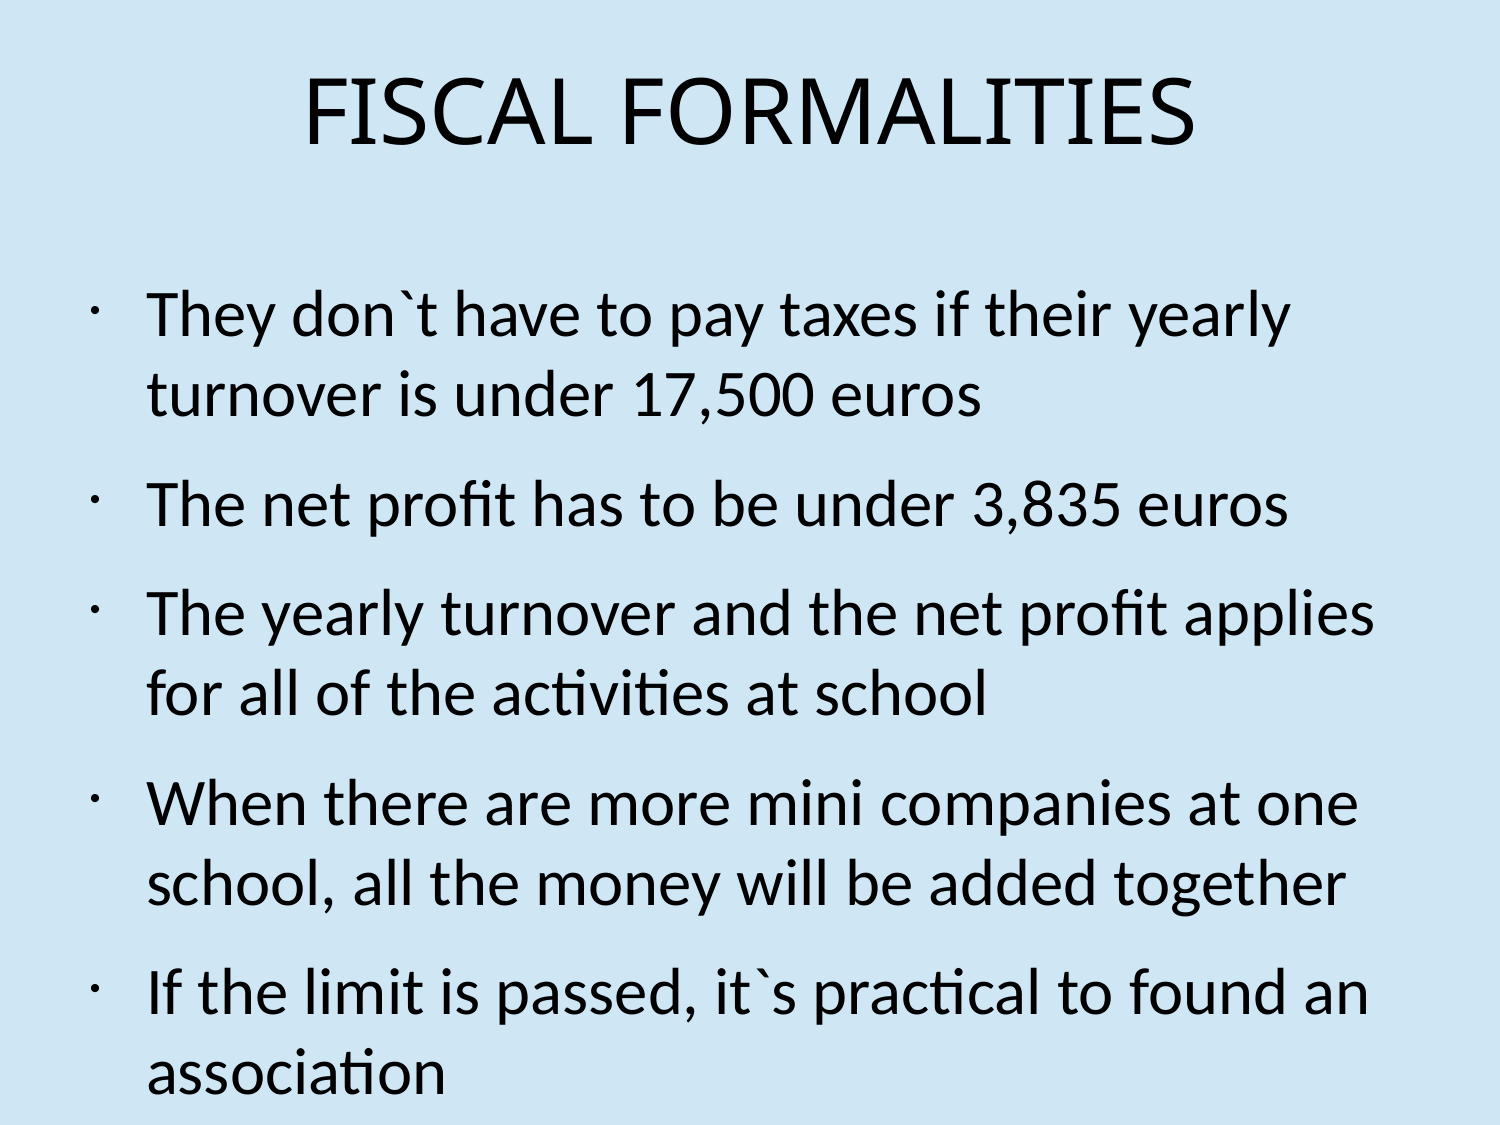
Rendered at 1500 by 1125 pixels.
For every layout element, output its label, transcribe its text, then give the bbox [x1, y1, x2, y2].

title FISCAL FORMALITIES [75, 45, 1425, 233]
list They don`t have to pay taxes if their yearly turnover is under 17,500 euros The net profit has to be under 3,835 euros The yearly turnover and the net profit applies for all of the activities at school When there are more mini companies at one school, all the money will be added together If the limit is passed, it`s practical to found an association [75, 262, 1425, 1005]
